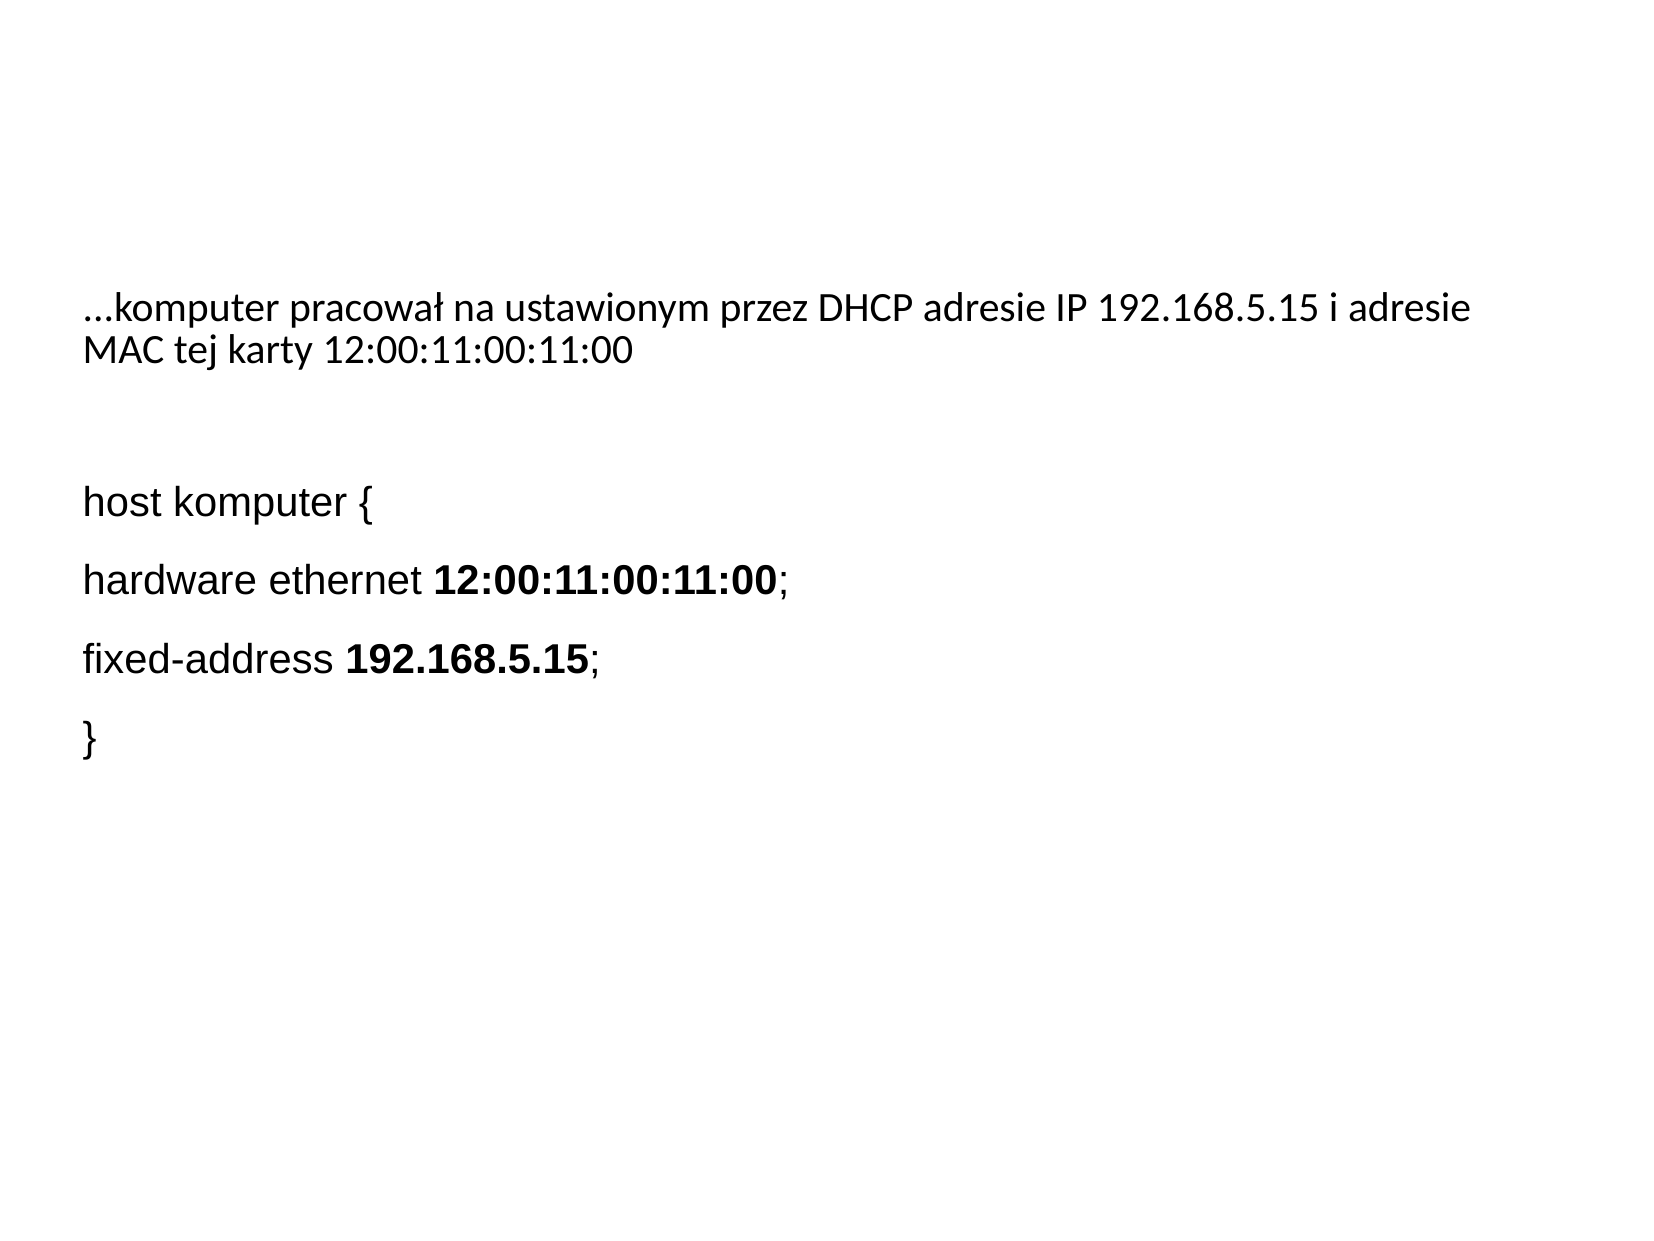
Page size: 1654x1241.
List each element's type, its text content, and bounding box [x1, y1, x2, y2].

list ...komputer pracował na ustawionym przez DHCP adresie IP 192.168.5.15 i adresie MAC tej karty 12:00:11:00:11:00 host komputer { hardware ethernet 12:00:11:00:11:00; fixed-address 192.168.5.15; } [82, 290, 1538, 1010]
